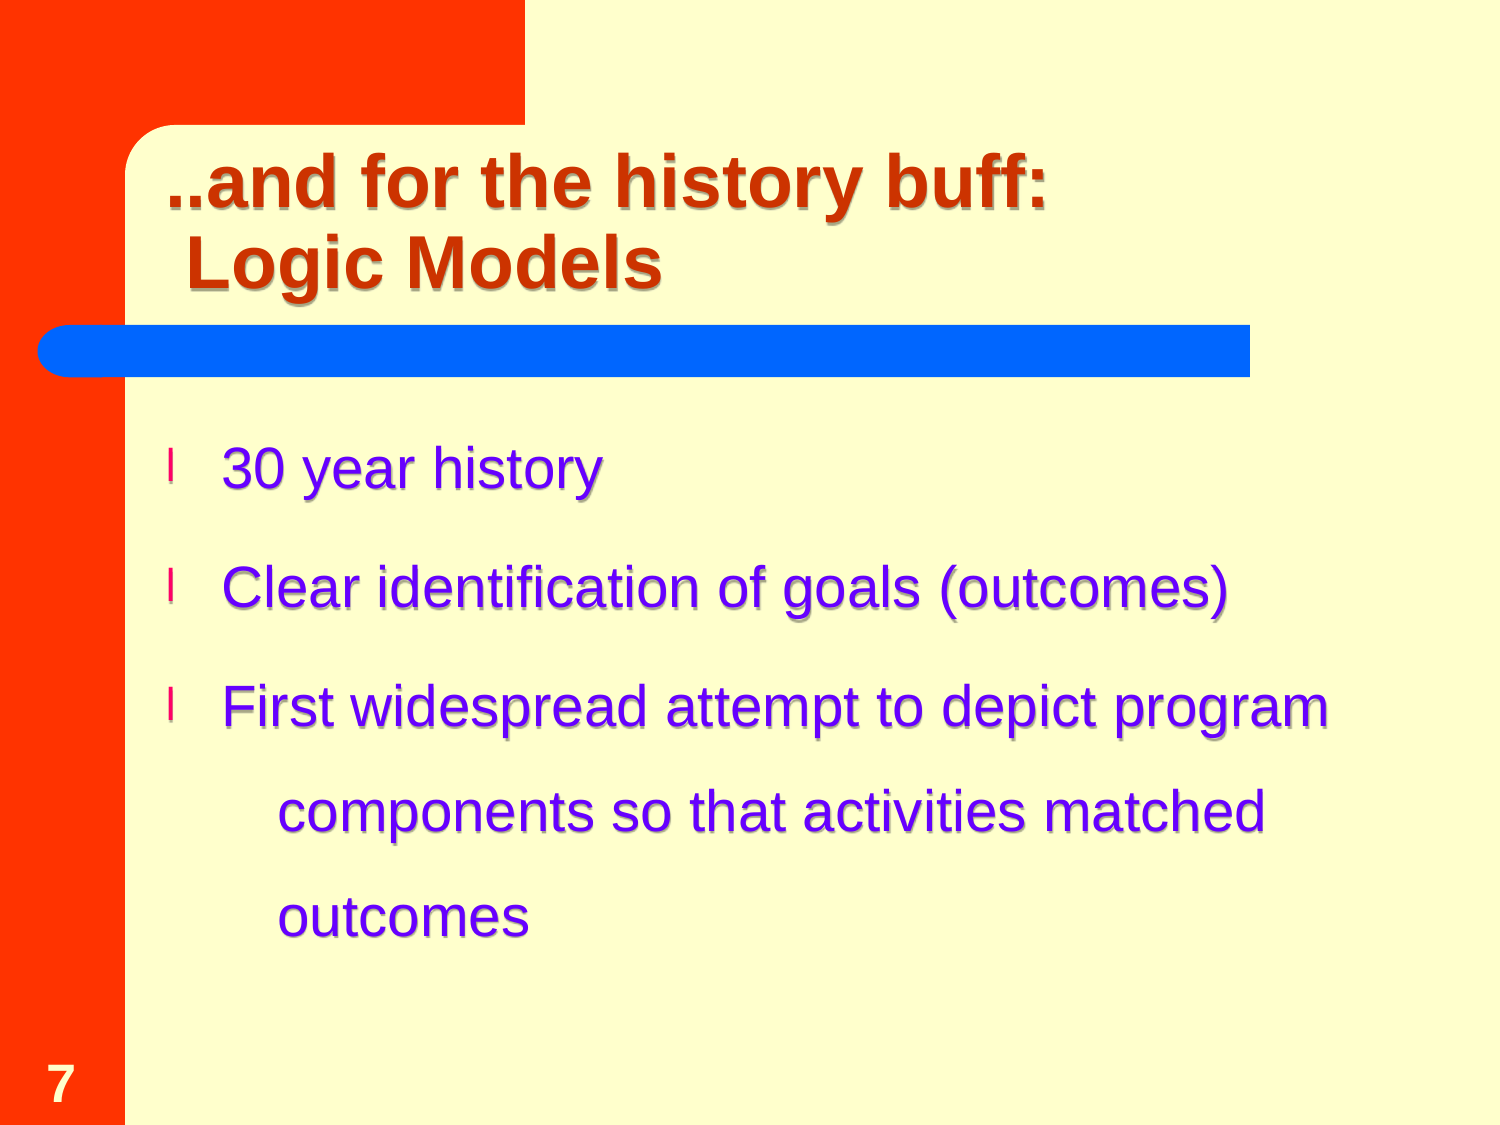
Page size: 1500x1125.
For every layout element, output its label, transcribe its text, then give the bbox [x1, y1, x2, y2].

title ..and for the history buff: Logic Models [150, 125, 1463, 313]
list 30 year history Clear identification of goals (outcomes) First widespread attempt to depict program components so that activities matched outcomes [150, 387, 1463, 1001]
text_box [13, 1040, 111, 1121]
